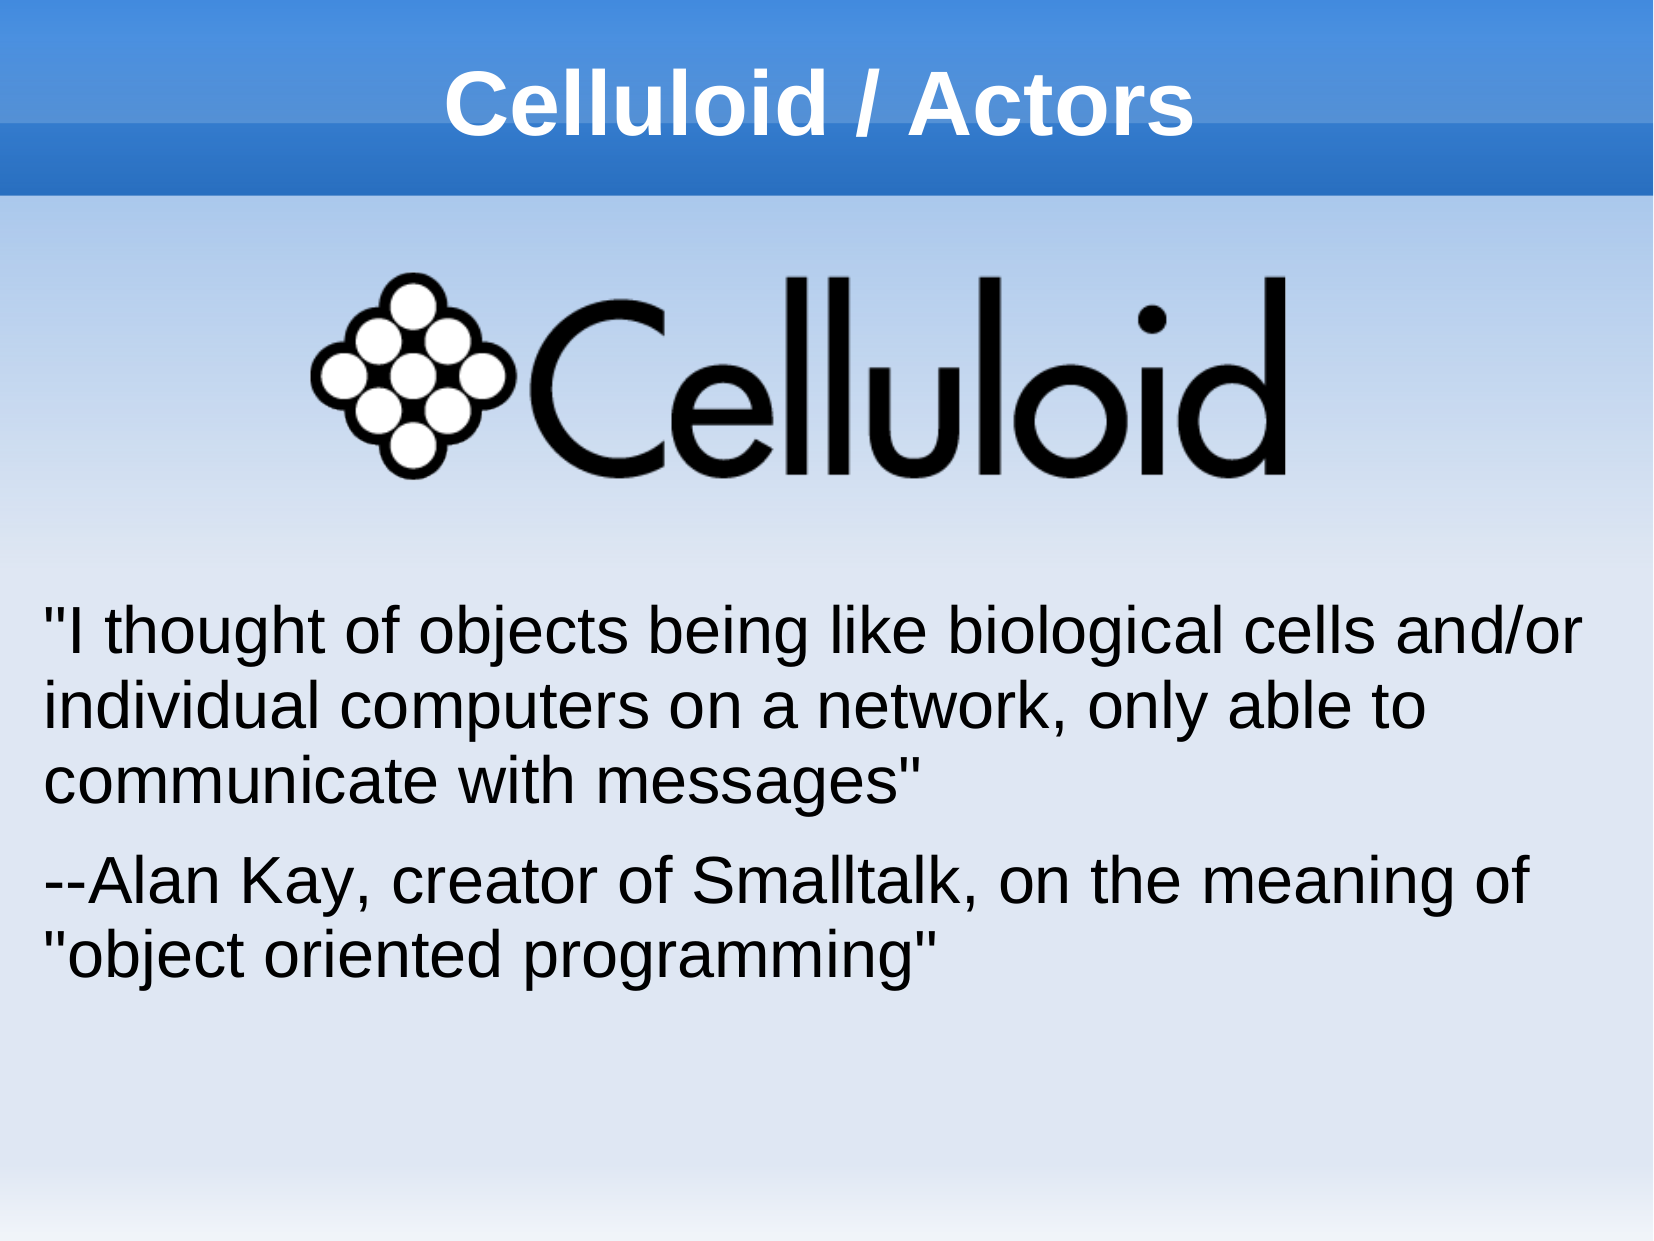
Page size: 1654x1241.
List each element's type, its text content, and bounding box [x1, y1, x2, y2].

picture [0, 0, 1654, 1241]
title Celluloid / Actors [76, 7, 1565, 200]
text_box "I thought of objects being like biological cells and/or individual computers on a network, only able to communicate with messages" --Alan Kay, creator of Smalltalk, on the meaning of "object oriented programming" [28, 586, 1632, 1000]
